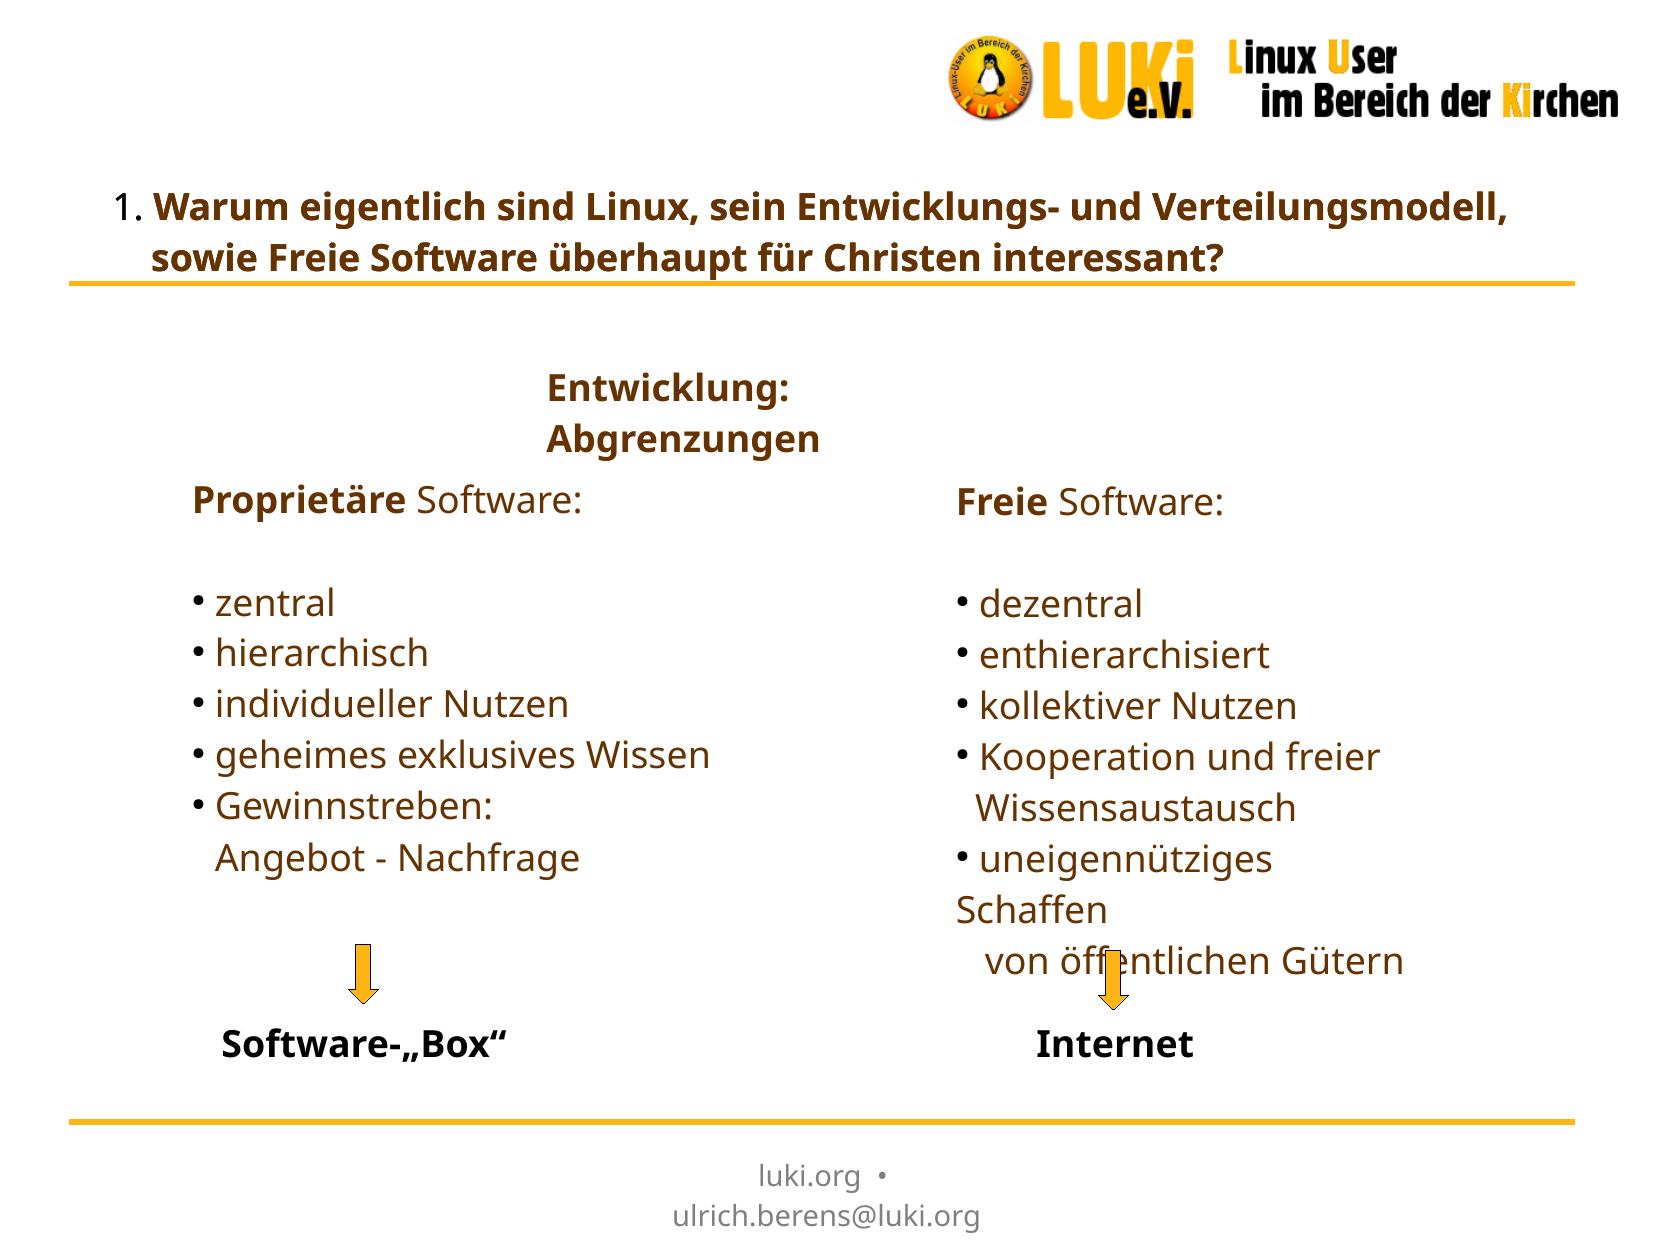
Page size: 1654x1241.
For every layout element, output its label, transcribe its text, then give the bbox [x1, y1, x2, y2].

picture [944, 29, 1625, 130]
text_box [348, 944, 379, 1004]
text_box Entwicklung: Abgrenzungen [531, 354, 1071, 414]
text_box Proprietäre Software: zentral hierarchisch individueller Nutzen geheimes exklusives Wissen Gewinnstreben: Angebot - Nachfrage [177, 466, 739, 834]
text_box [1098, 950, 1129, 1010]
text_box Internet [1021, 1009, 1317, 1069]
text_box Software-„Box“ [206, 1009, 532, 1069]
text_box Freie Software: dezentral enthierarchisiert kollektiver Nutzen Kooperation und freier Wissensaustausch uneigennütziges Schaffen von öffentlichen Gütern [941, 467, 1444, 879]
text_box Warum eigentlich sind Linux, sein Entwicklungs- und Verteilungsmodell, sowie Freie Software überhaupt für Christen interessant? [88, 172, 1625, 276]
text_box luki.org • ulrich.berens@luki.org [590, 1144, 1063, 1201]
